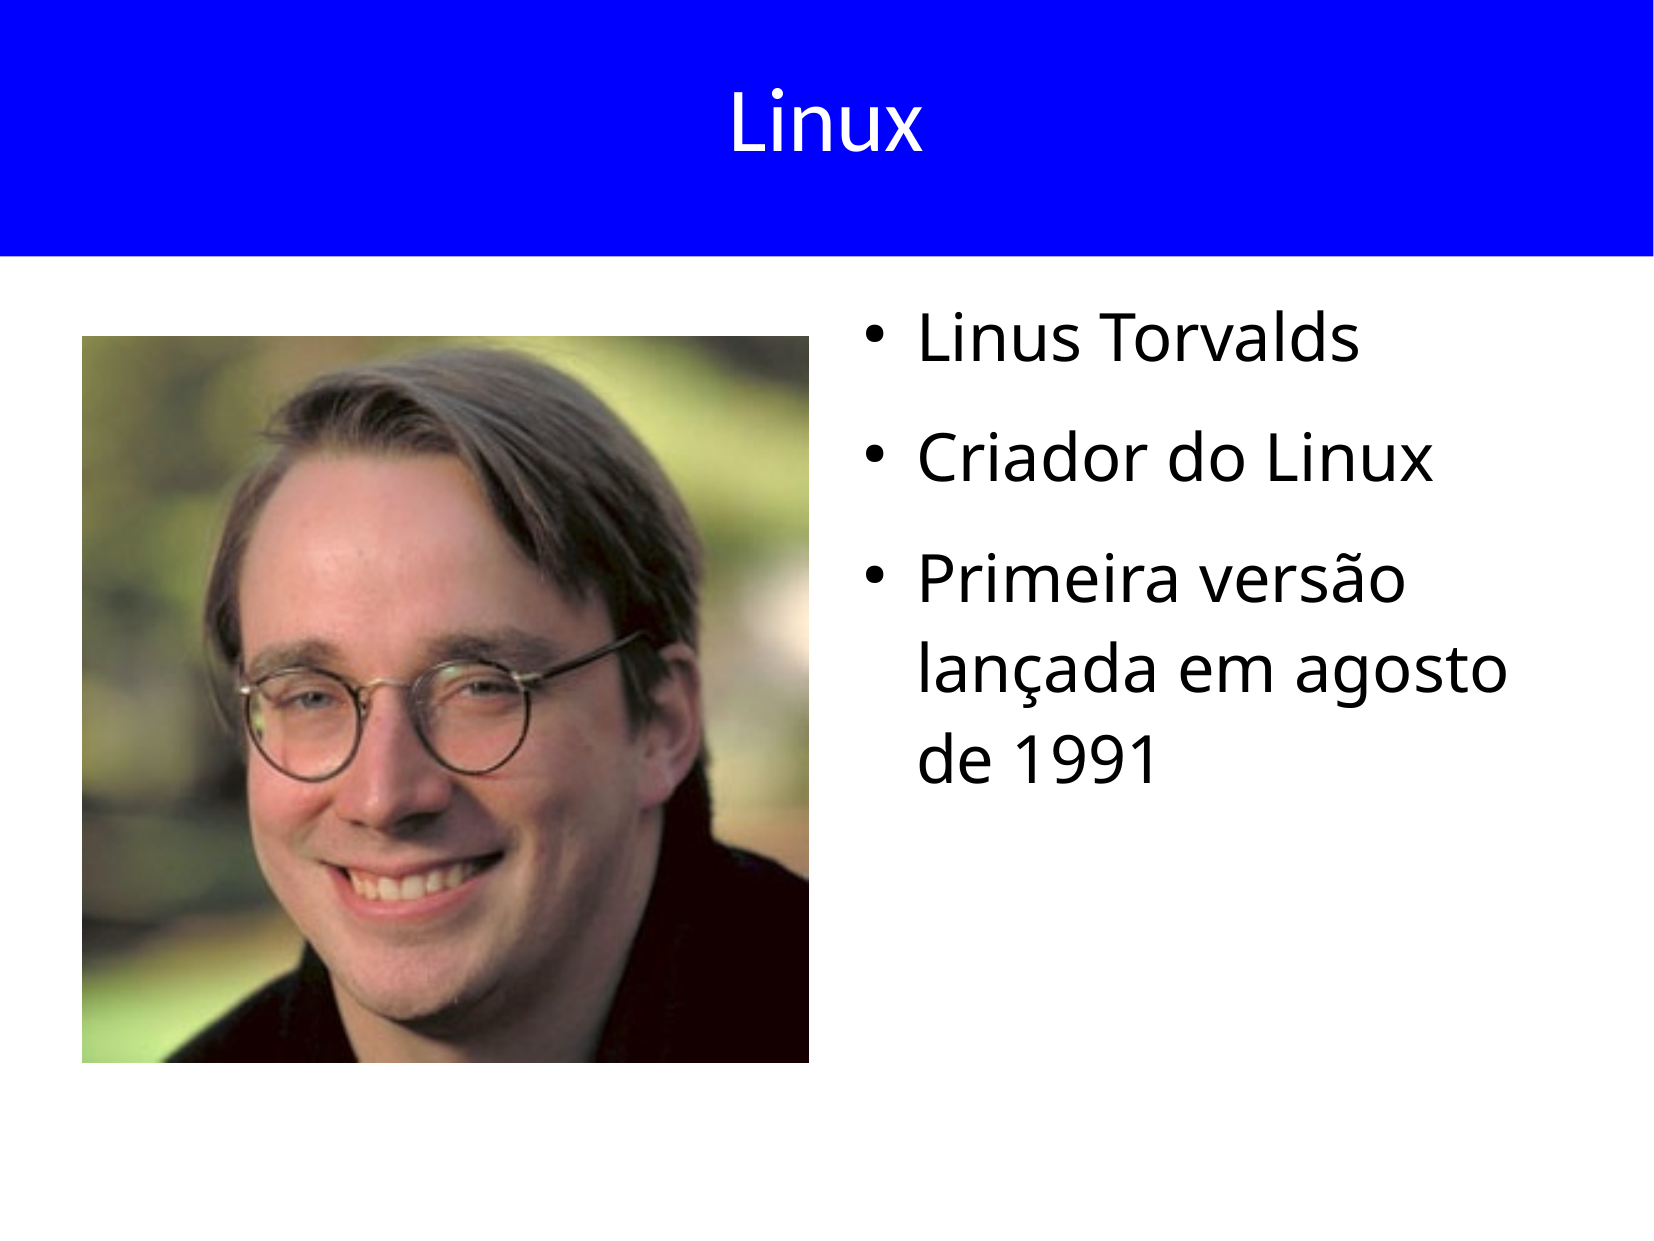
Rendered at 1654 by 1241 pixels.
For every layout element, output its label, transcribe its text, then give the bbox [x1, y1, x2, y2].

title Linux [0, 0, 1654, 257]
list Linus Torvalds Criador do Linux Primeira versão lançada em agosto de 1991 [845, 290, 1572, 1109]
picture [82, 336, 809, 1063]
